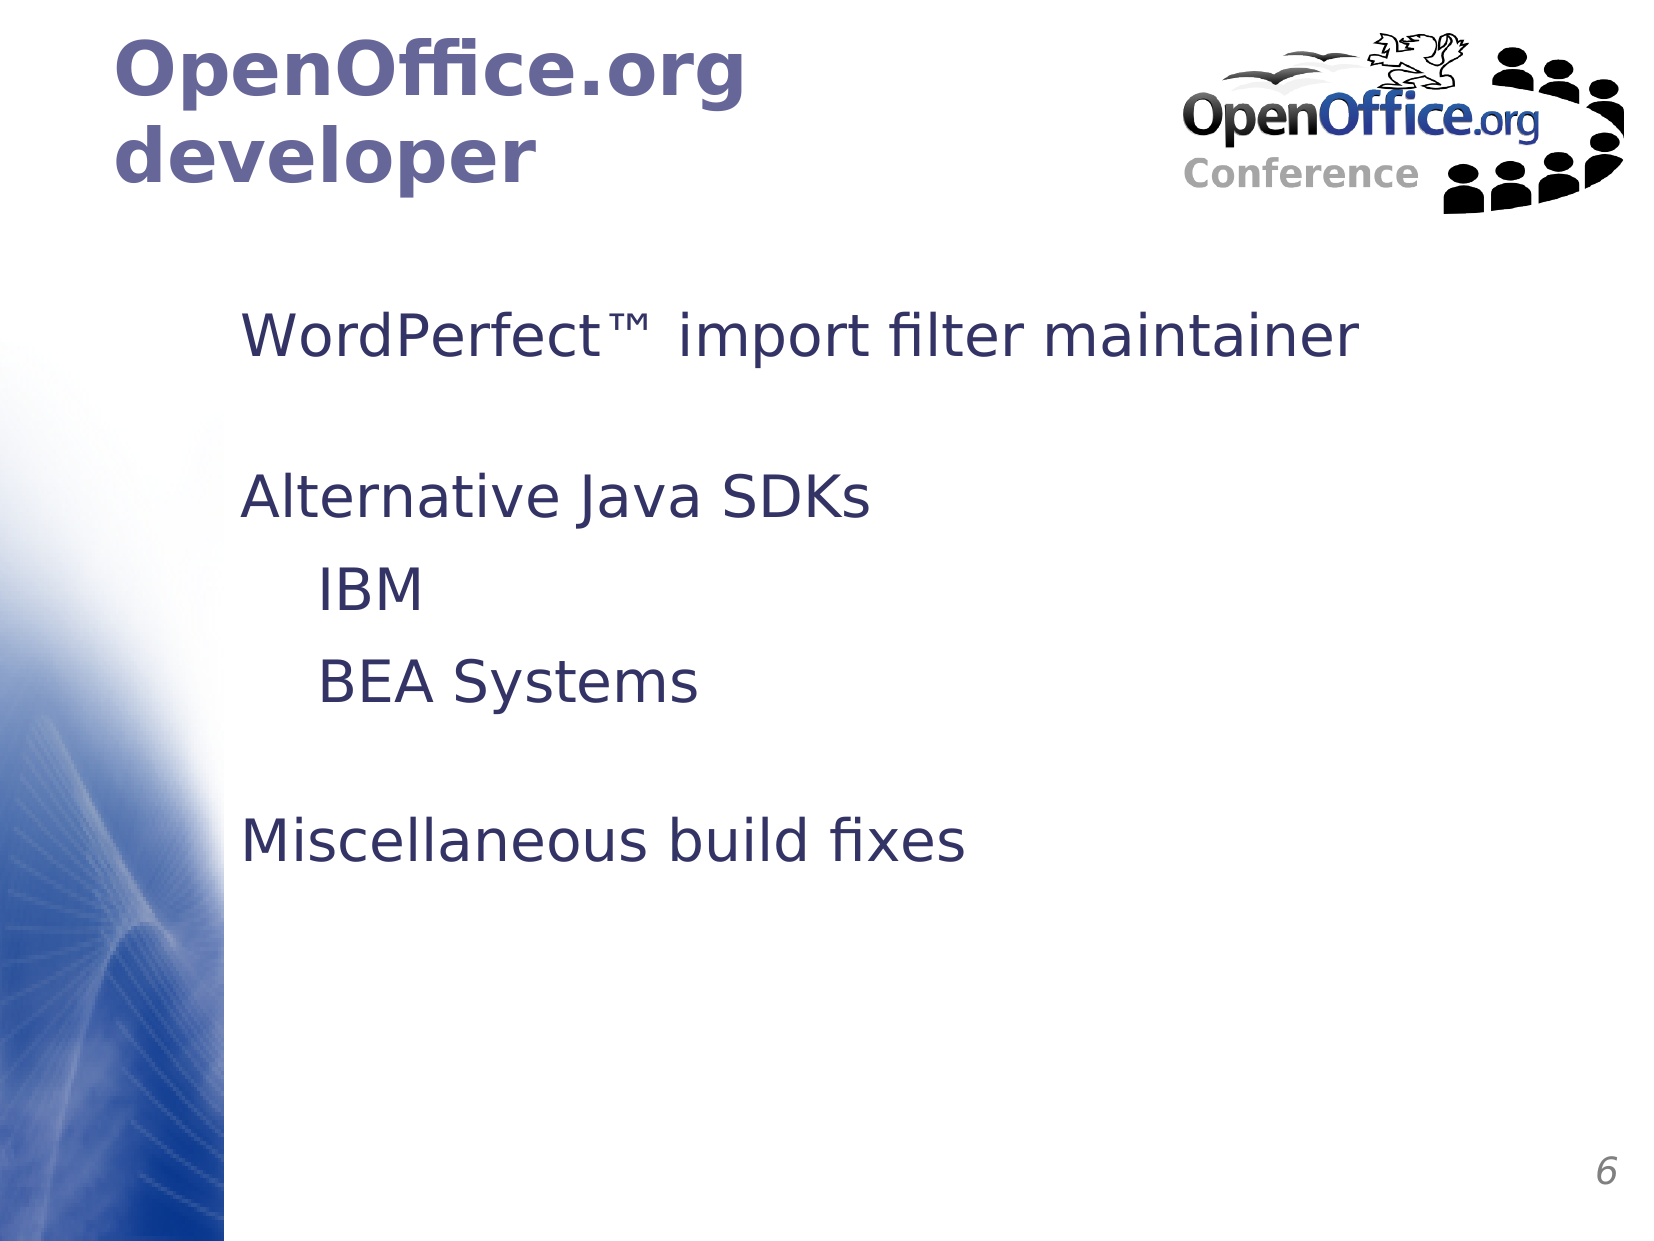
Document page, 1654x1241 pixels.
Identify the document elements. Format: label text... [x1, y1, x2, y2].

picture [0, 0, 224, 1241]
picture [1183, 33, 1624, 214]
title OpenOffice.org developer [24, 25, 987, 201]
list WordPerfect™ import filter maintainer Alternative Java SDKs IBM BEA Systems Miscellaneous build fixes [223, 302, 1619, 1133]
